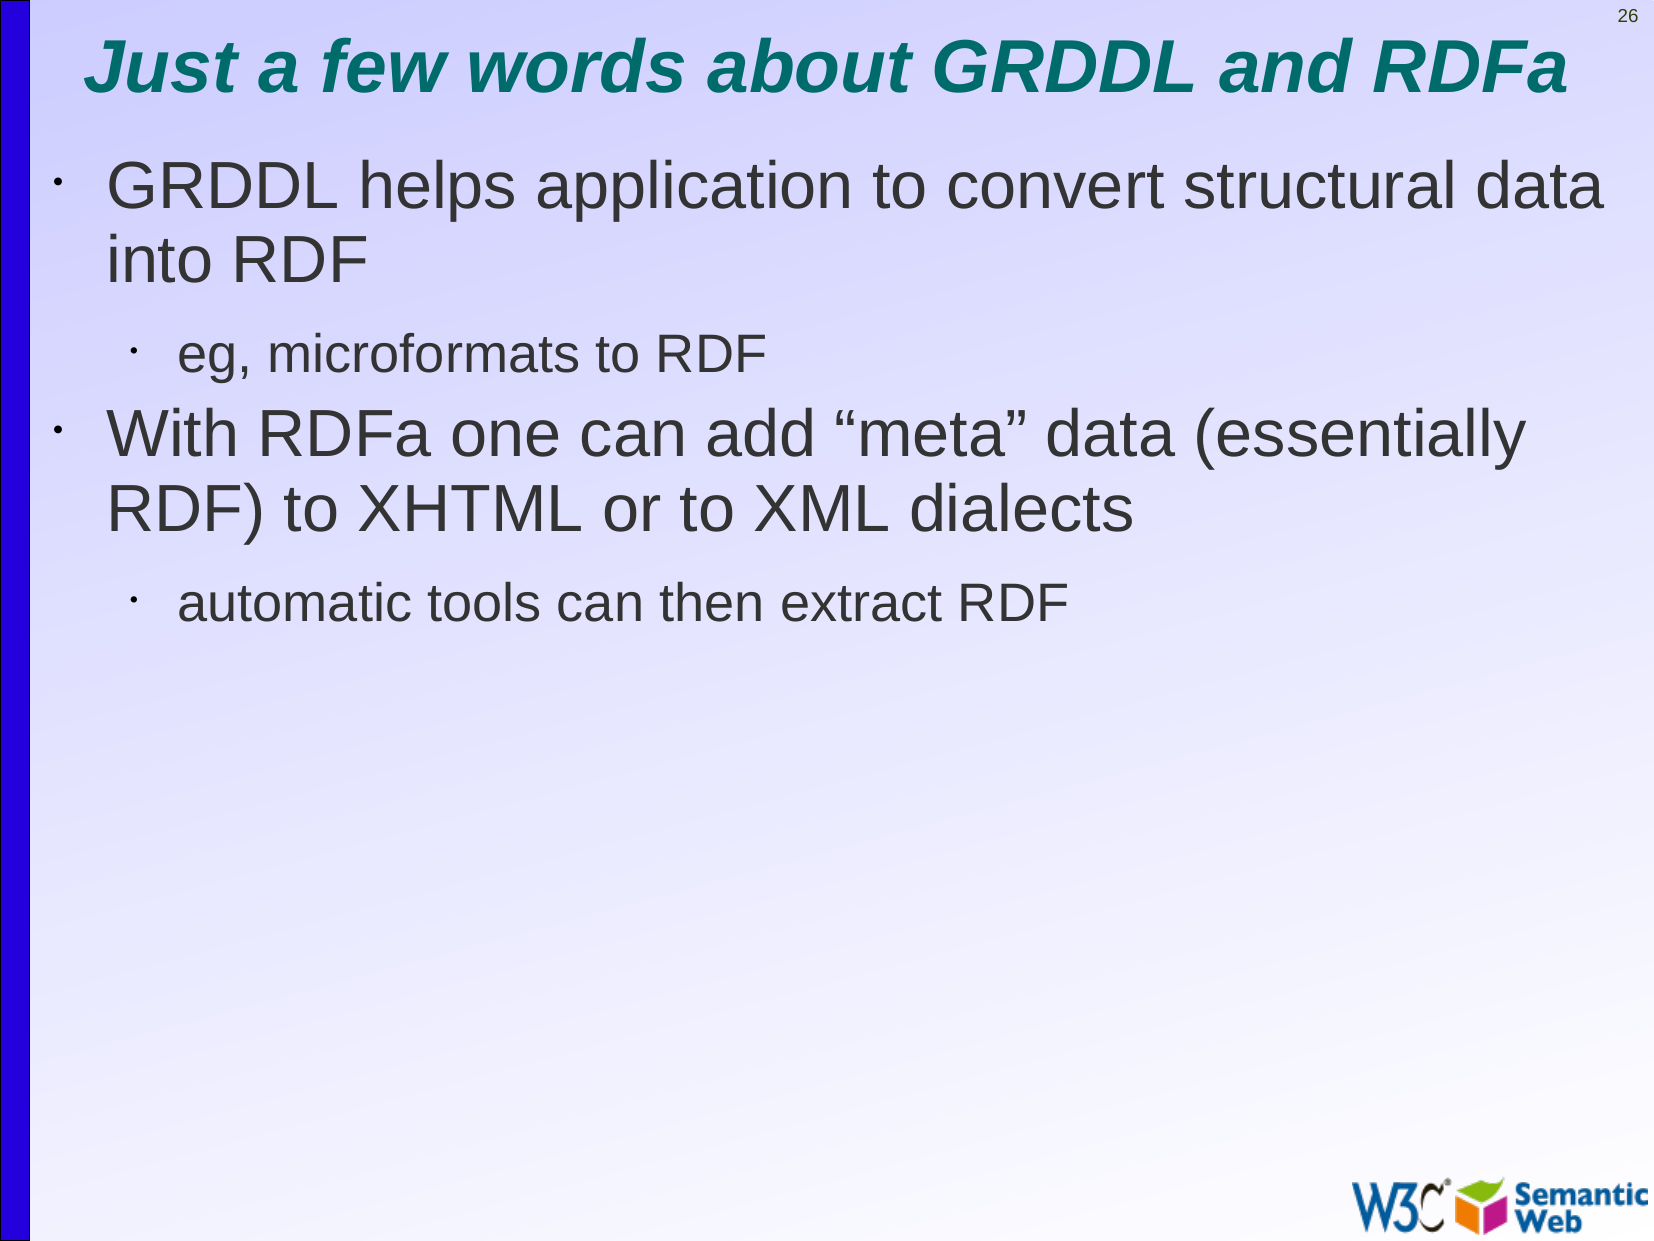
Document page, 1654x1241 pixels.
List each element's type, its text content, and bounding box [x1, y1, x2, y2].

title Just a few words about GRDDL and RDFa [0, 13, 1654, 117]
picture [1352, 1175, 1648, 1235]
list GRDDL helps application to convert structural data into RDF eg, microformats to RDF With RDFa one can add “meta” data (essentially RDF) to XHTML or to XML dialects automatic tools can then extract RDF [35, 147, 1618, 1119]
